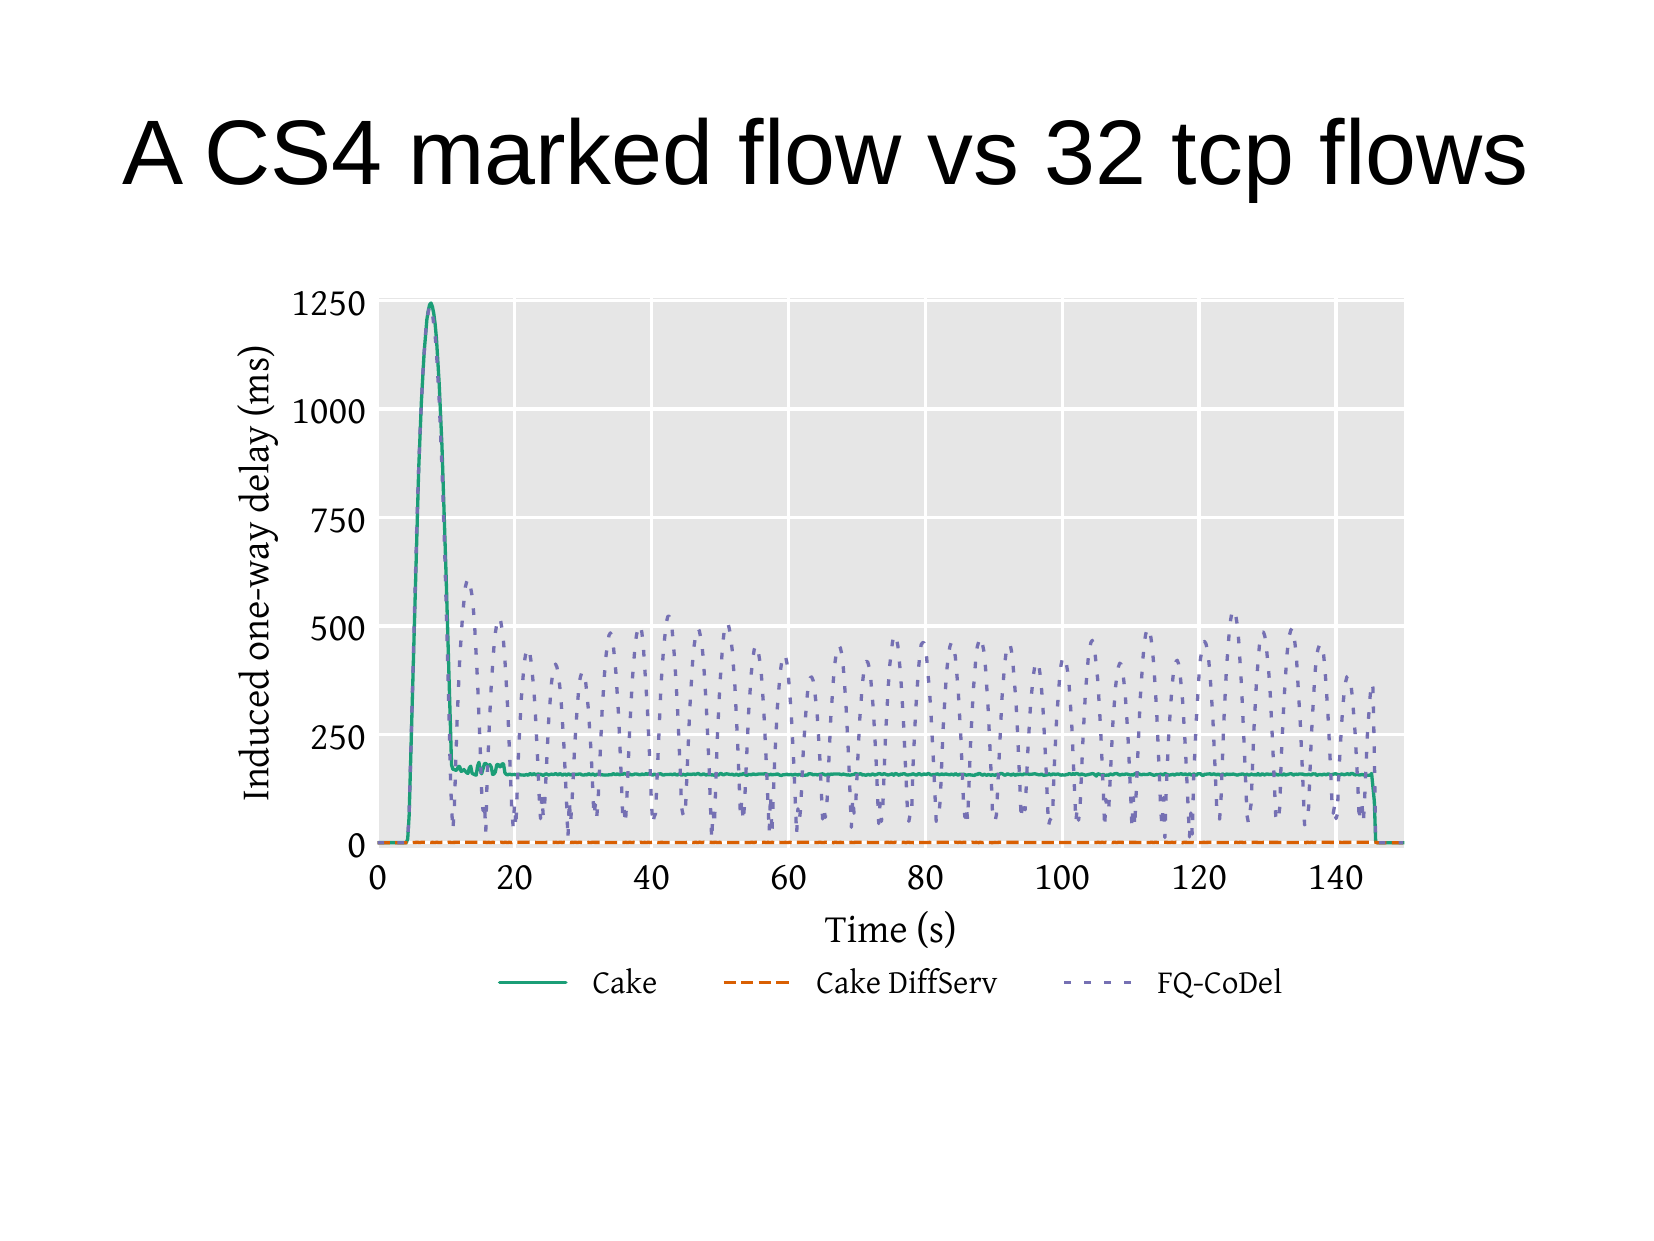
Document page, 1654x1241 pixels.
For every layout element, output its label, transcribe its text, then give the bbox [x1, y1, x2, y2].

picture [228, 290, 1425, 1010]
title A CS4 marked flow vs 32 tcp flows [82, 49, 1571, 257]
